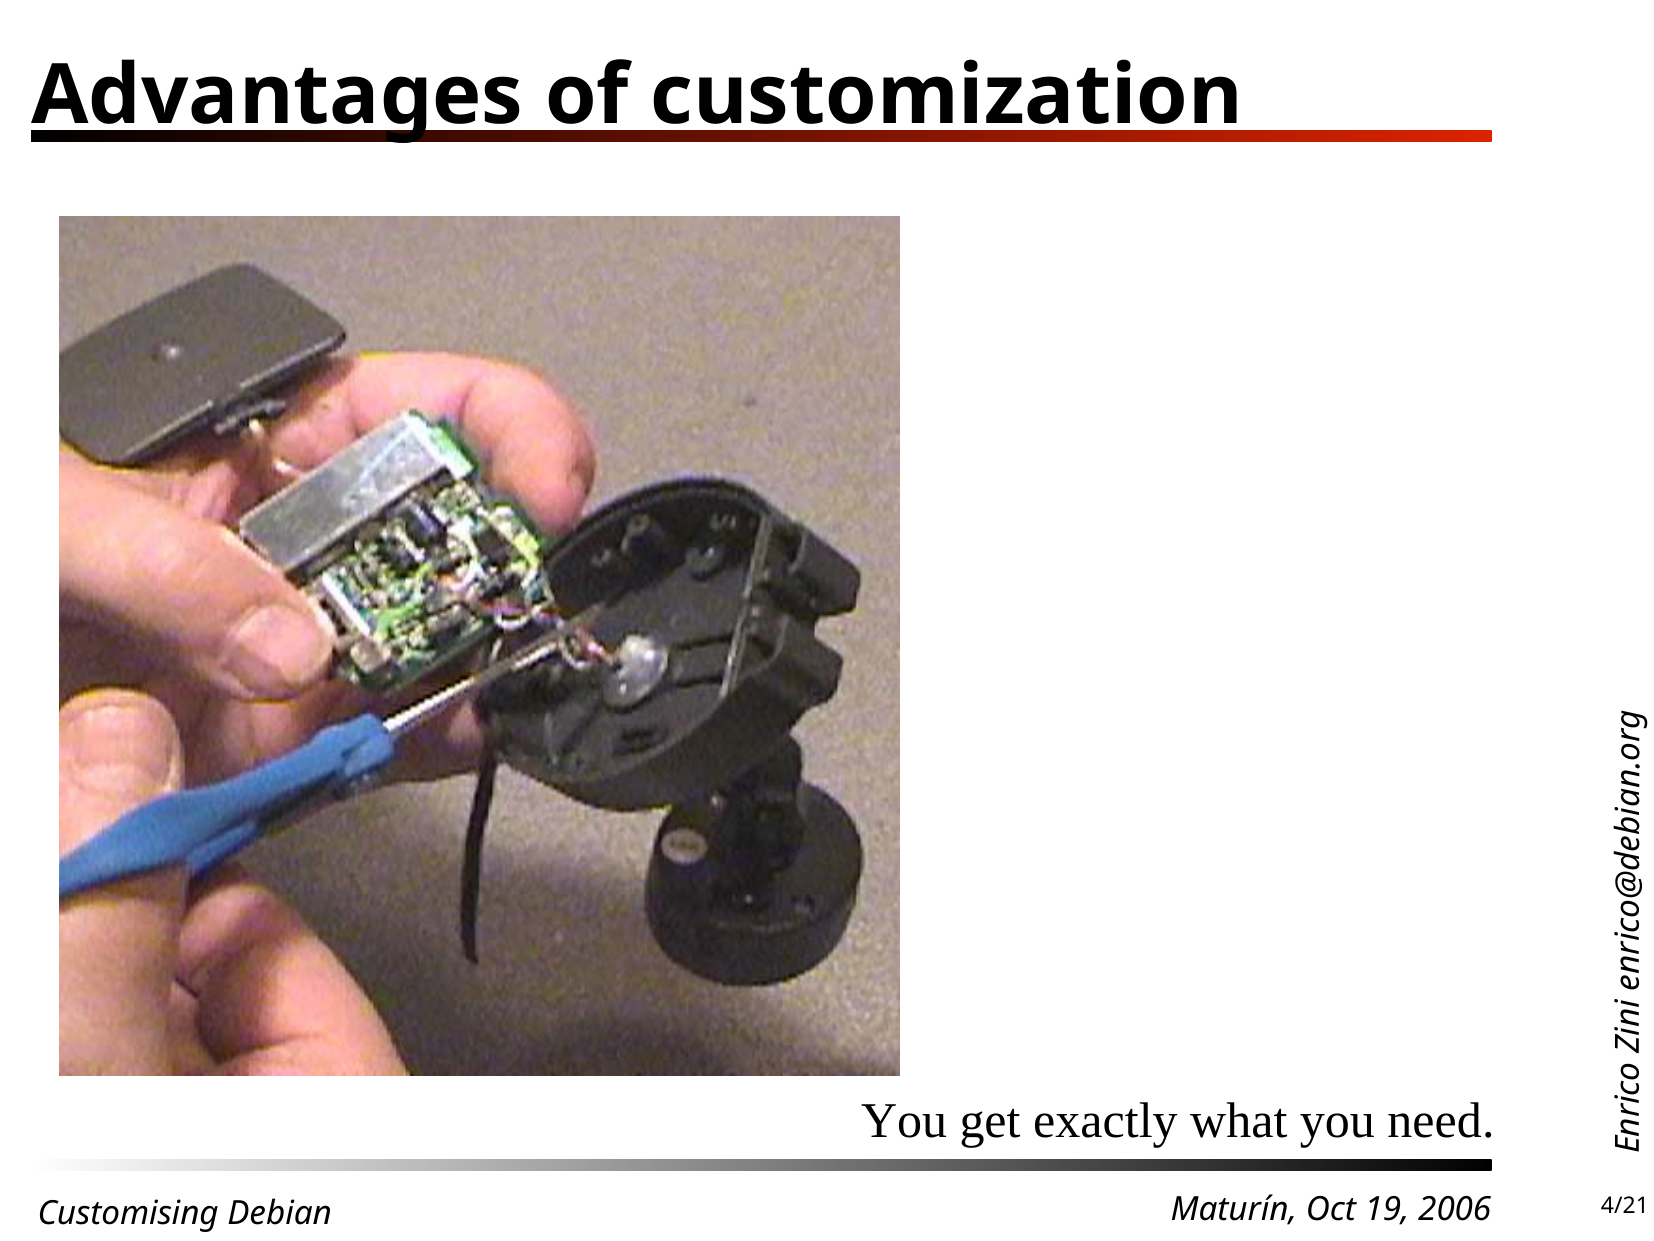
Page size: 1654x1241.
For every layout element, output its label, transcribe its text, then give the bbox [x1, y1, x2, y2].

text_box You get exactly what you need. [60, 1092, 1495, 1152]
text_box Advantages of customization [31, 34, 1438, 168]
picture [59, 216, 900, 1076]
